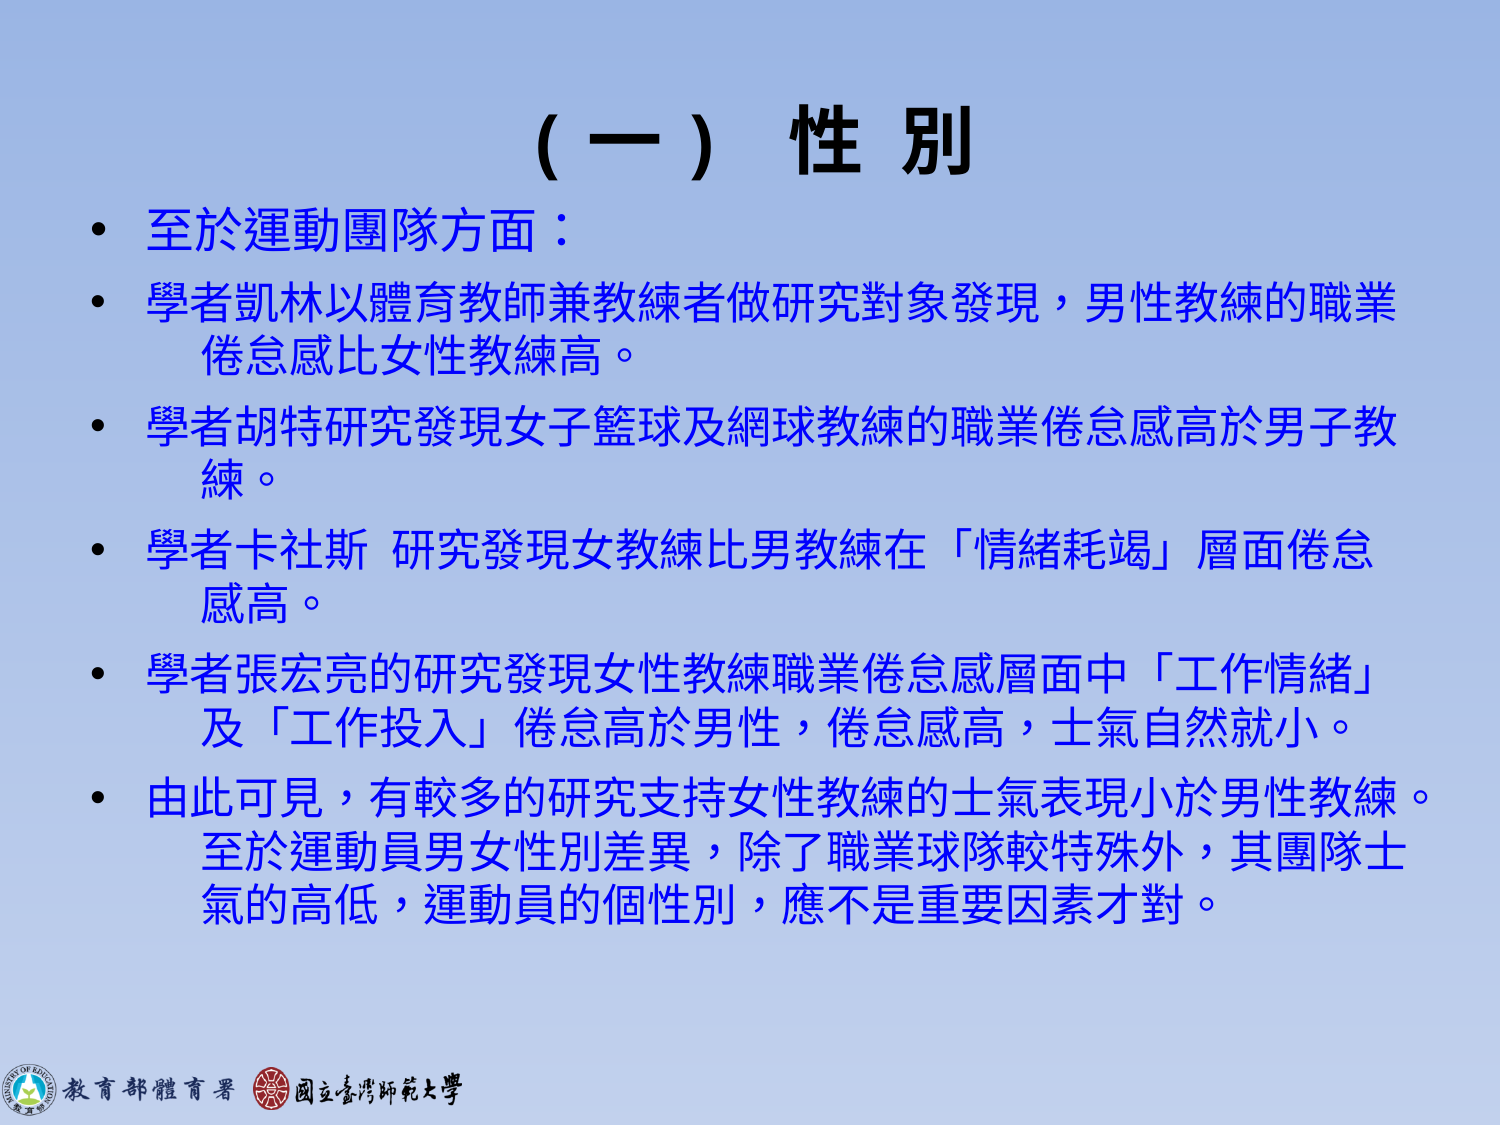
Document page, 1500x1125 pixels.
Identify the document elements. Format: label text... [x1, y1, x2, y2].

list 至於運動團隊方面： 學者凱林以體育教師兼教練者做研究對象發現，男性教練的職業倦怠感比女性教練高。 學者胡特研究發現女子籃球及網球教練的職業倦怠感高於男子教練。 學者卡社斯 研究發現女教練比男教練在「情緒耗竭」層面倦怠感高。 學者張宏亮的研究發現女性教練職業倦怠感層面中「工作情緒」及「工作投入」倦怠高於男性，倦怠感高，士氣自然就小。 由此可見，有較多的研究支持女性教練的士氣表現小於男性教練。至於運動員男女性別差異，除了職業球隊較特殊外，其團隊士氣的高低，運動員的個性別，應不是重要因素才對。 [75, 191, 1426, 993]
title (一) 性 別 [75, 45, 1426, 191]
